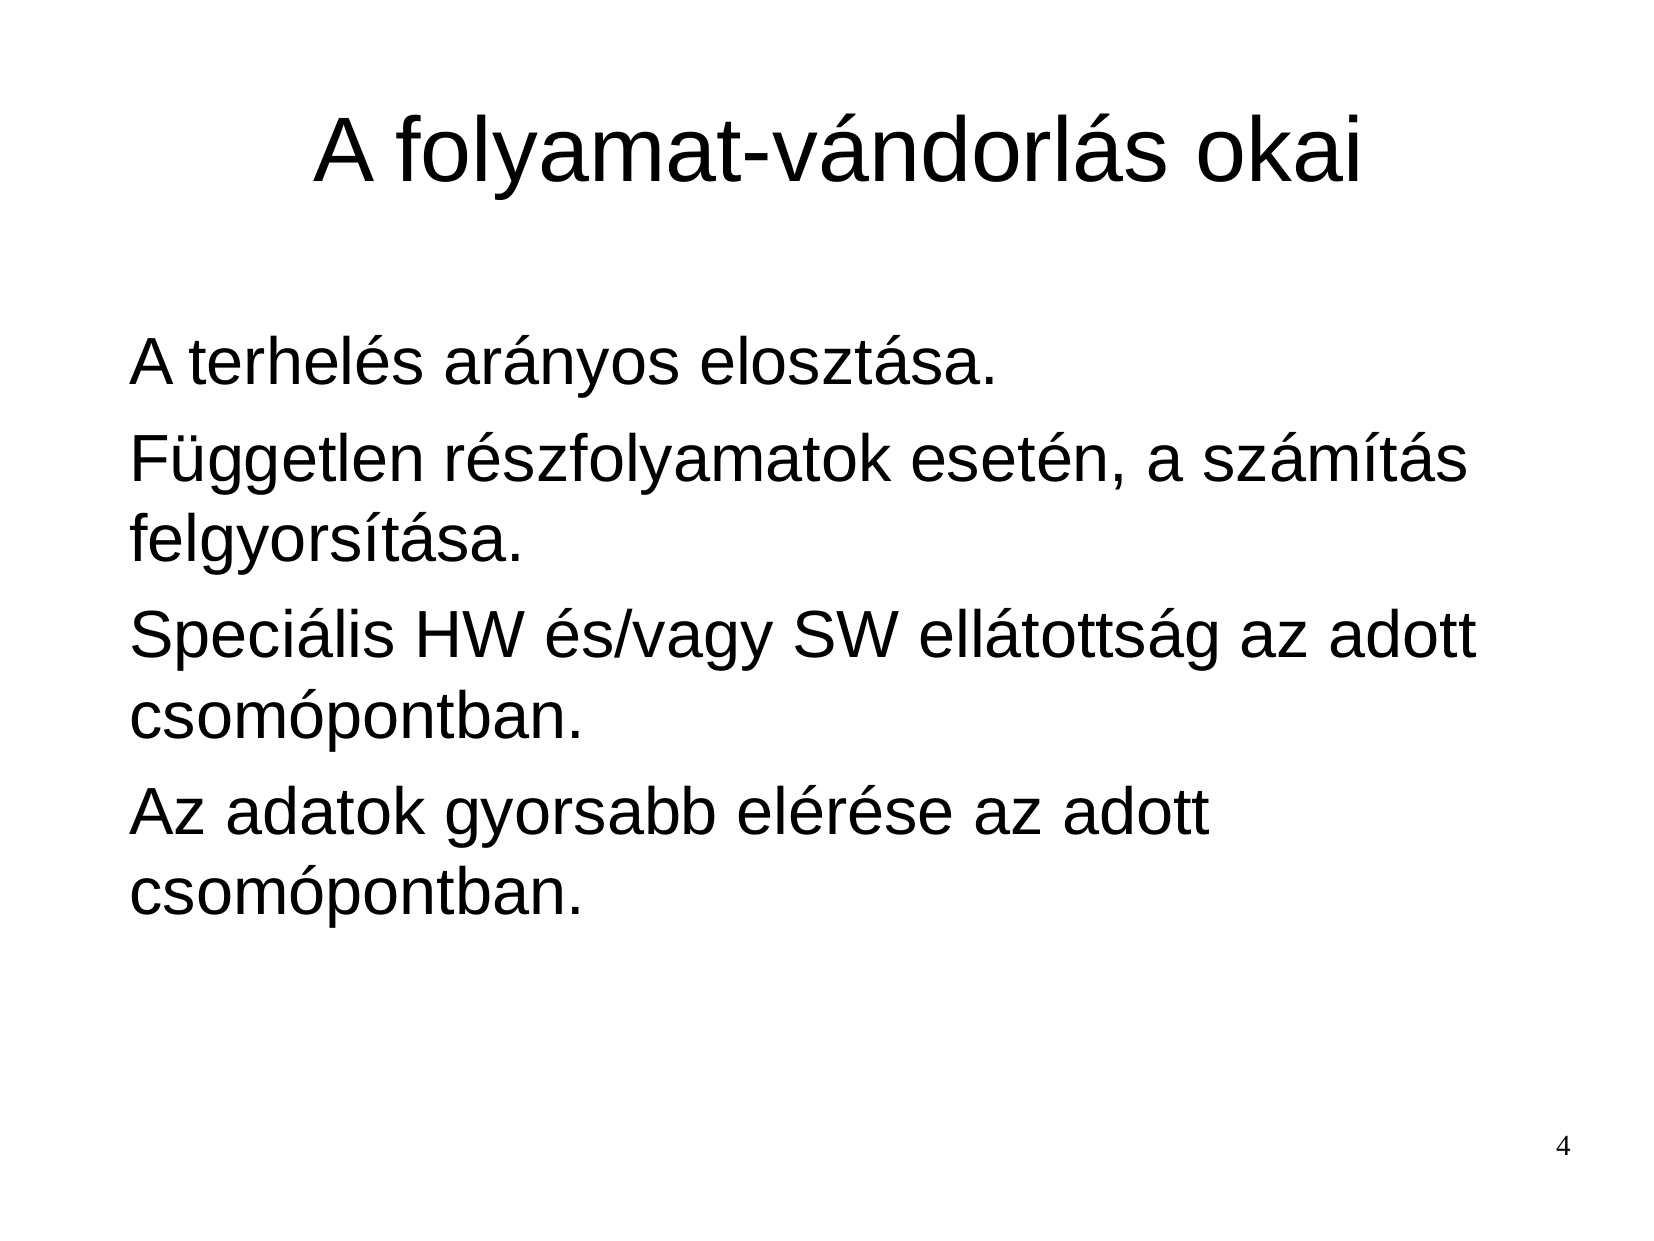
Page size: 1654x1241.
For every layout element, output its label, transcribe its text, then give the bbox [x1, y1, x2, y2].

title A folyamat-vándorlás okai [118, 41, 1525, 248]
list A terhelés arányos elosztása. Független részfolyamatok esetén, a számítás felgyorsítása. Speciális HW és/vagy SW ellátottság az adott csomópontban. Az adatok gyorsabb elérése az adott csomópontban. [58, 310, 1563, 1110]
